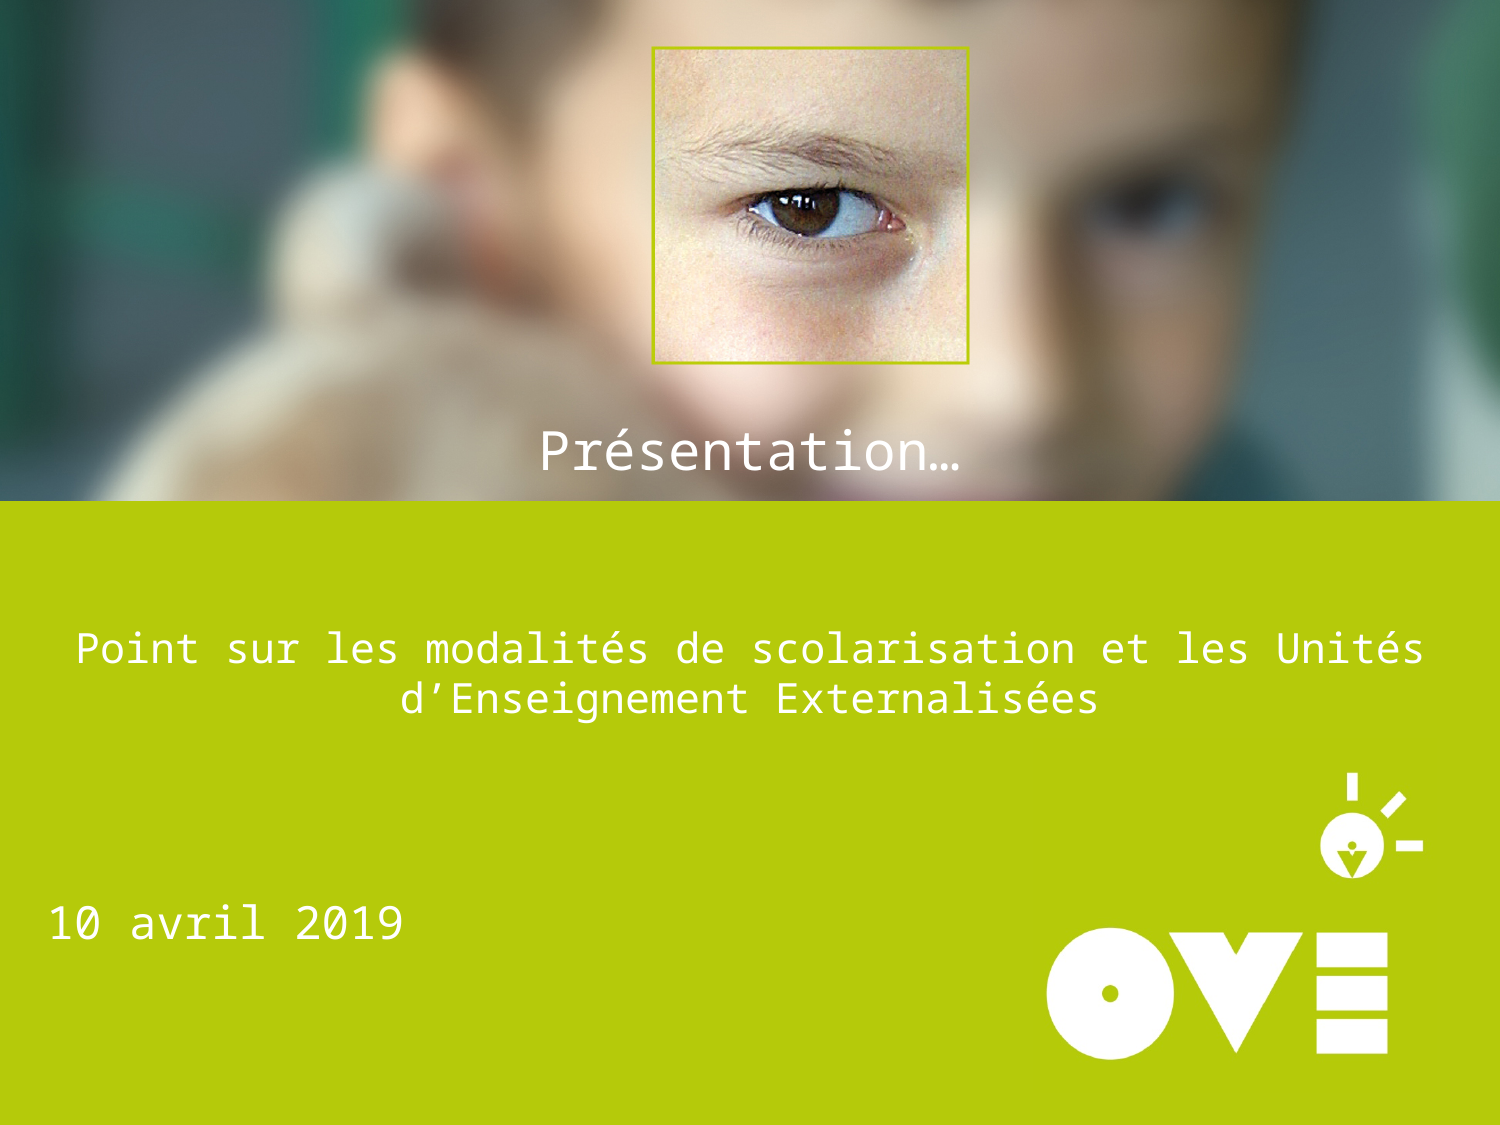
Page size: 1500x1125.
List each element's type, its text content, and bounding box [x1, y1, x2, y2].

title Présentation… [11, 408, 1489, 490]
title 10 avril 2019 [31, 885, 623, 957]
title Point sur les modalités de scolarisation et les Unités d’Enseignement Externalisées [11, 614, 1489, 731]
